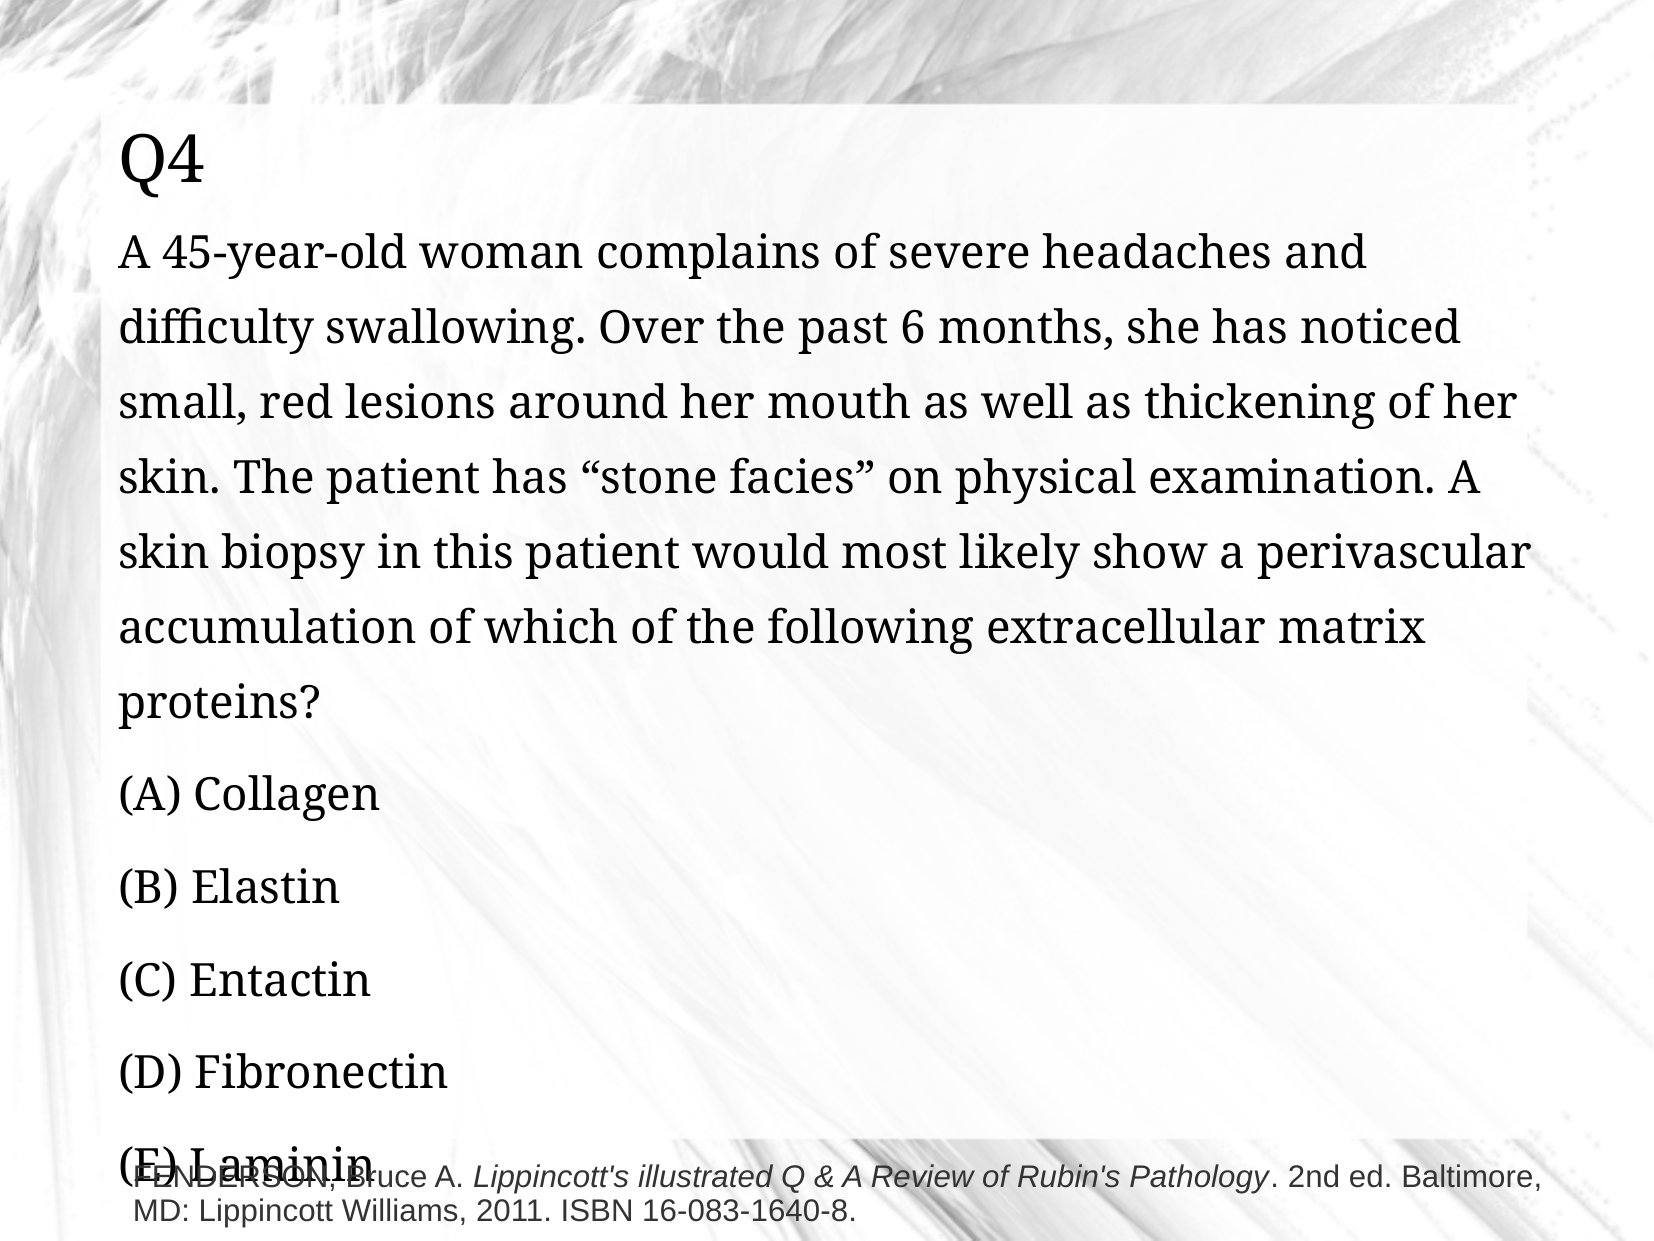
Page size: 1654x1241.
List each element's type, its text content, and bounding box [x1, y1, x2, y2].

picture [0, 0, 1654, 1241]
title Q4 [118, 107, 1506, 206]
text_box FENDERSON, Bruce A. Lippincott's illustrated Q & A Review of Rubin's Pathology. 2nd ed. Baltimore, MD: Lippincott Williams, 2011. ISBN 16-083-1640-8. [118, 1151, 1565, 1236]
list A 45-year-old woman complains of severe headaches and difficulty swallowing. Over the past 6 months, she has noticed small, red lesions around her mouth as well as thickening of her skin. The patient has “stone facies” on physical examination. A skin biopsy in this patient would most likely show a perivascular accumulation of which of the following extracellular matrix proteins? (A) Collagen (B) Elastin (C) Entactin (D) Fibronectin (E) Laminin [118, 206, 1565, 1139]
